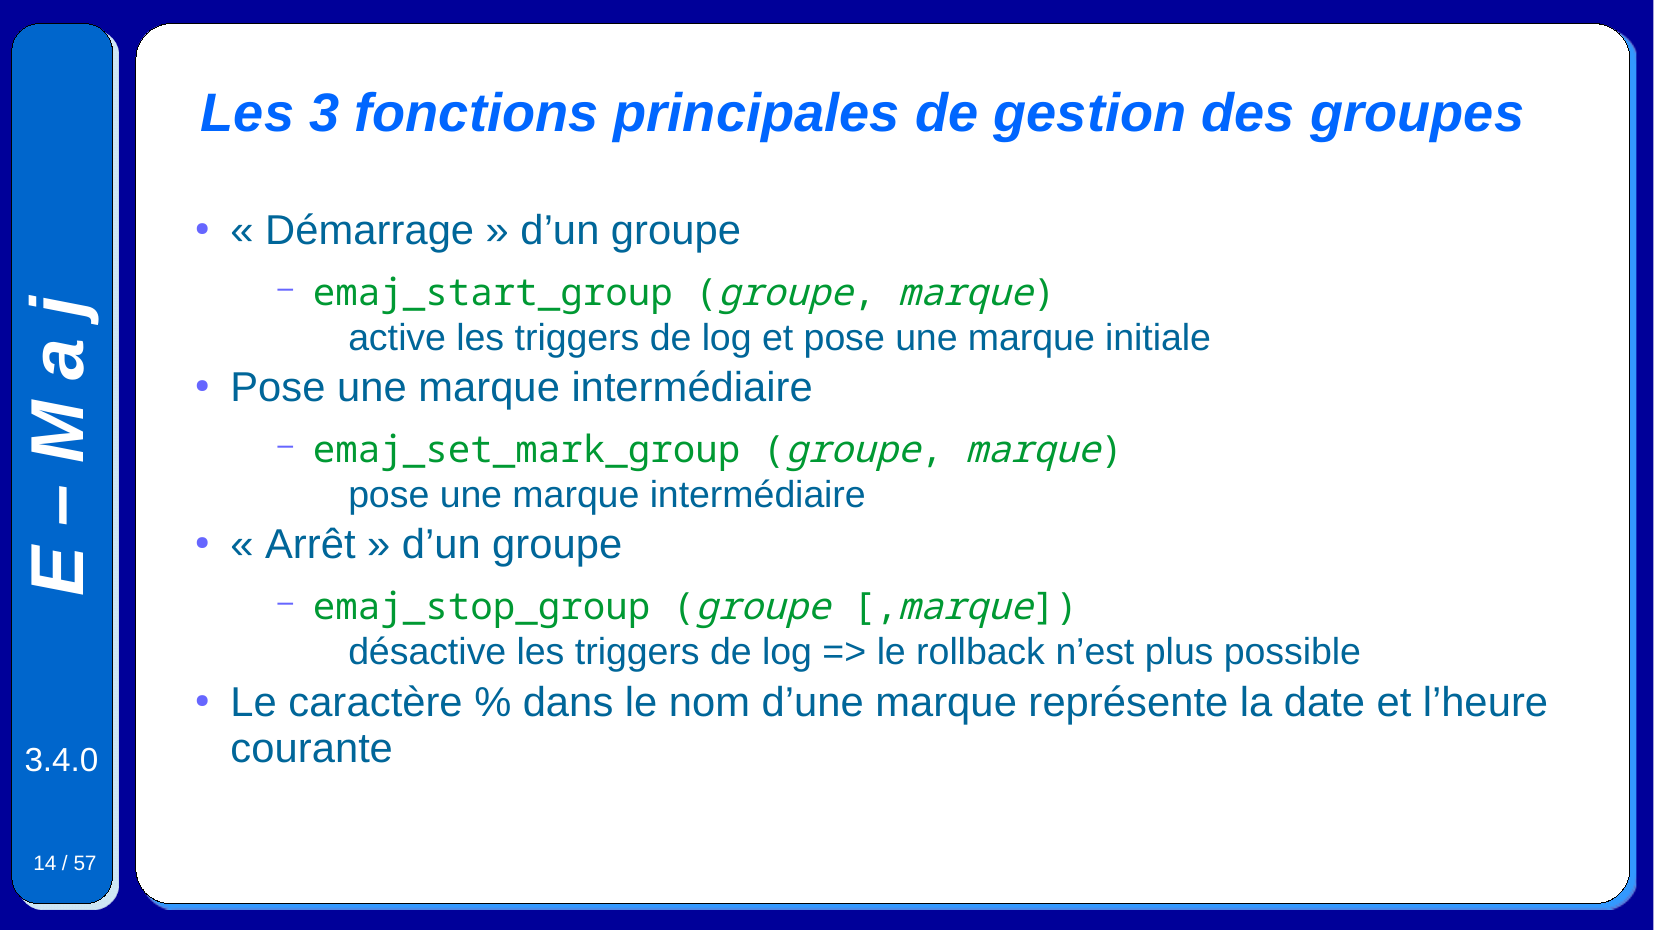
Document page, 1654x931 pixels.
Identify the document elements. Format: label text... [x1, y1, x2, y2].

list « Démarrage » d’un groupe emaj_start_group (groupe, marque) active les triggers de log et pose une marque initiale Pose une marque intermédiaire emaj_set_mark_group (groupe, marque) pose une marque intermédiaire « Arrêt » d’un groupe emaj_stop_group (groupe [,marque]) désactive les triggers de log => le rollback n’est plus possible Le caractère % dans le nom d’une marque représente la date et l’heure courante [177, 206, 1587, 854]
title Les 3 fonctions principales de gestion des groupes [200, 34, 1575, 191]
